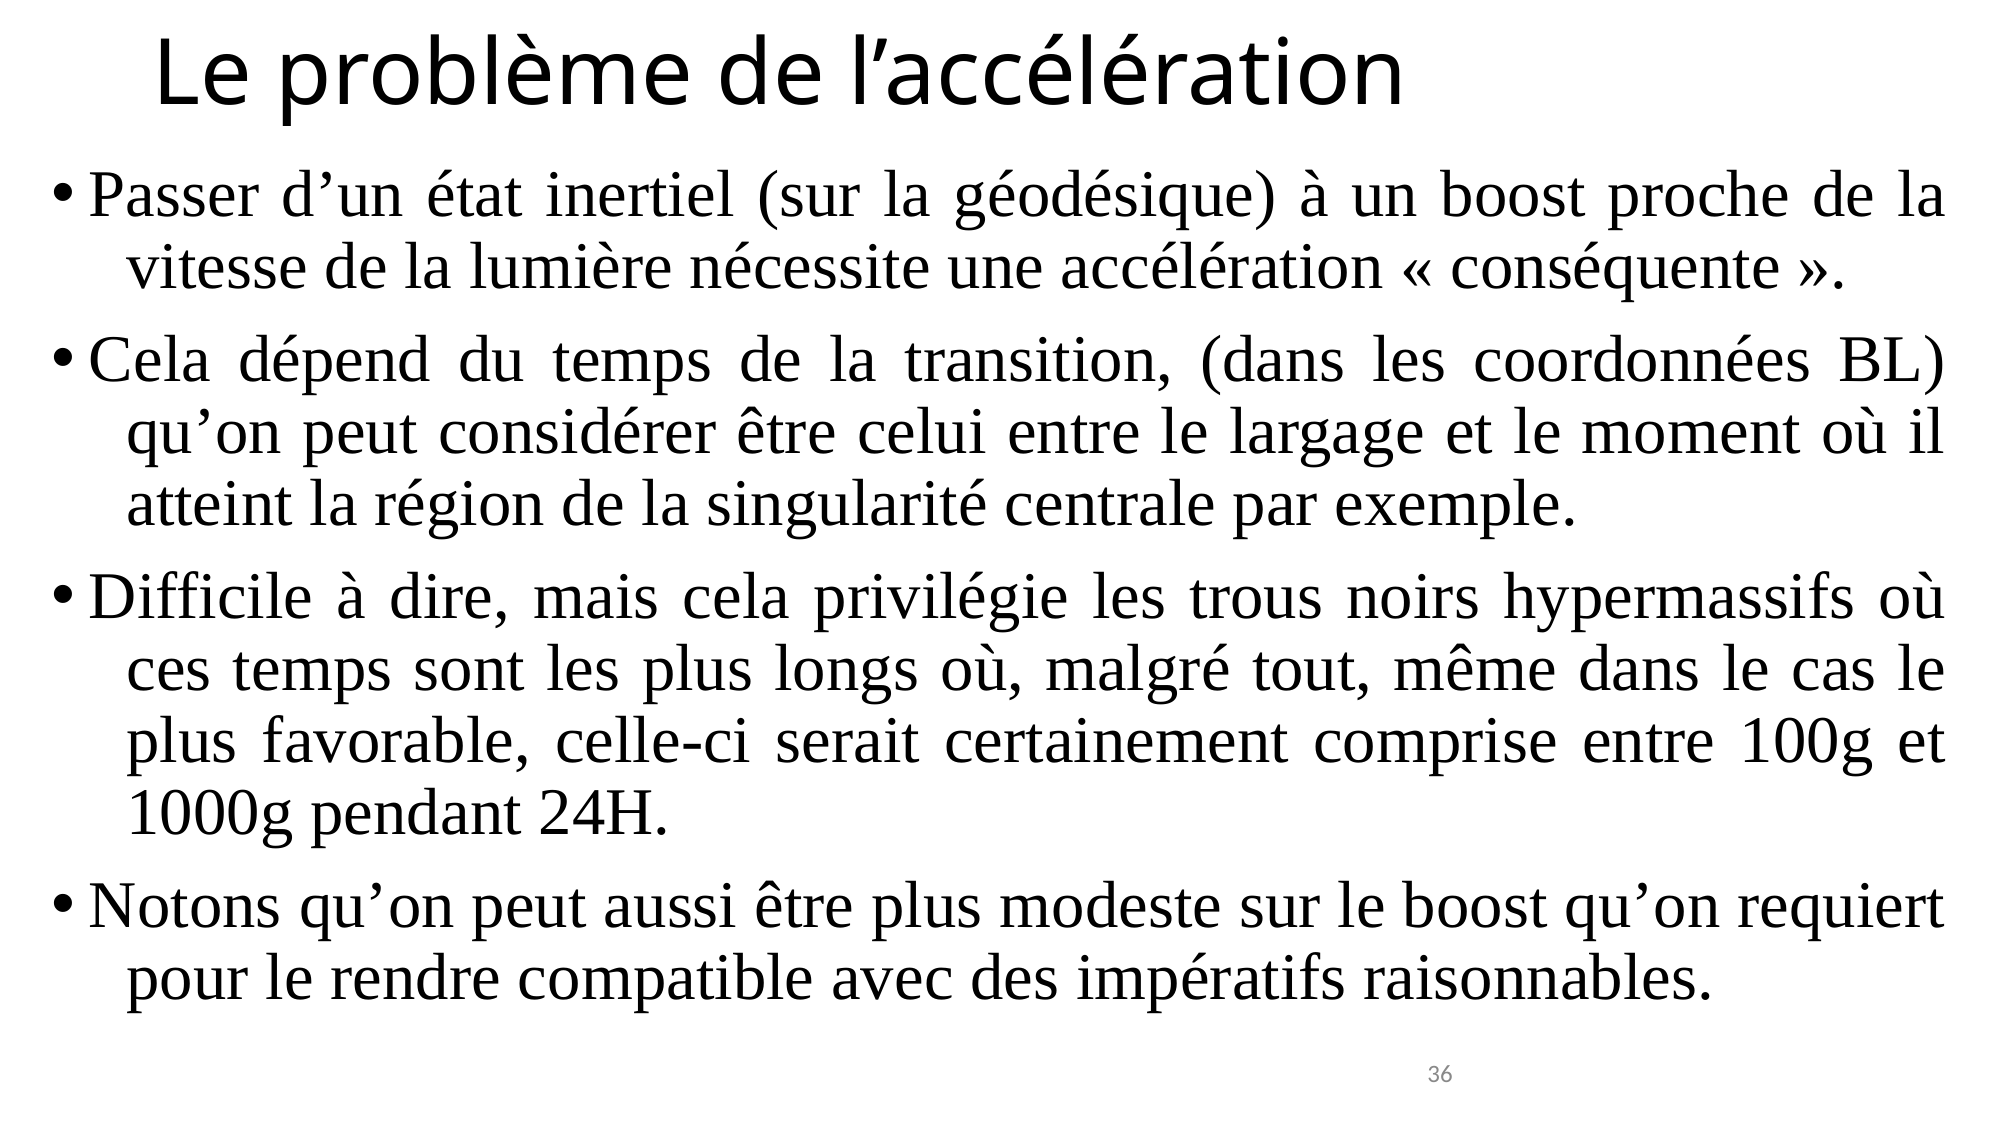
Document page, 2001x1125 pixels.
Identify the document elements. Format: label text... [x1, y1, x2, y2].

title Le problème de l’accélération [137, 0, 1863, 151]
list Passer d’un état inertiel (sur la géodésique) à un boost proche de la vitesse de la lumière nécessite une accélération « conséquente ». Cela dépend du temps de la transition, (dans les coordonnées BL) qu’on peut considérer être celui entre le largage et le moment où il atteint la région de la singularité centrale par exemple. Difficile à dire, mais cela privilégie les trous noirs hypermassifs où ces temps sont les plus longs où, malgré tout, même dans le cas le plus favorable, celle-ci serait certainement comprise entre 100g et 1000g pendant 24H. Notons qu’on peut aussi être plus modeste sur le boost qu’on requiert pour le rendre compatible avec des impératifs raisonnables. [36, 151, 1965, 1125]
text_box [1412, 1042, 1863, 1103]
